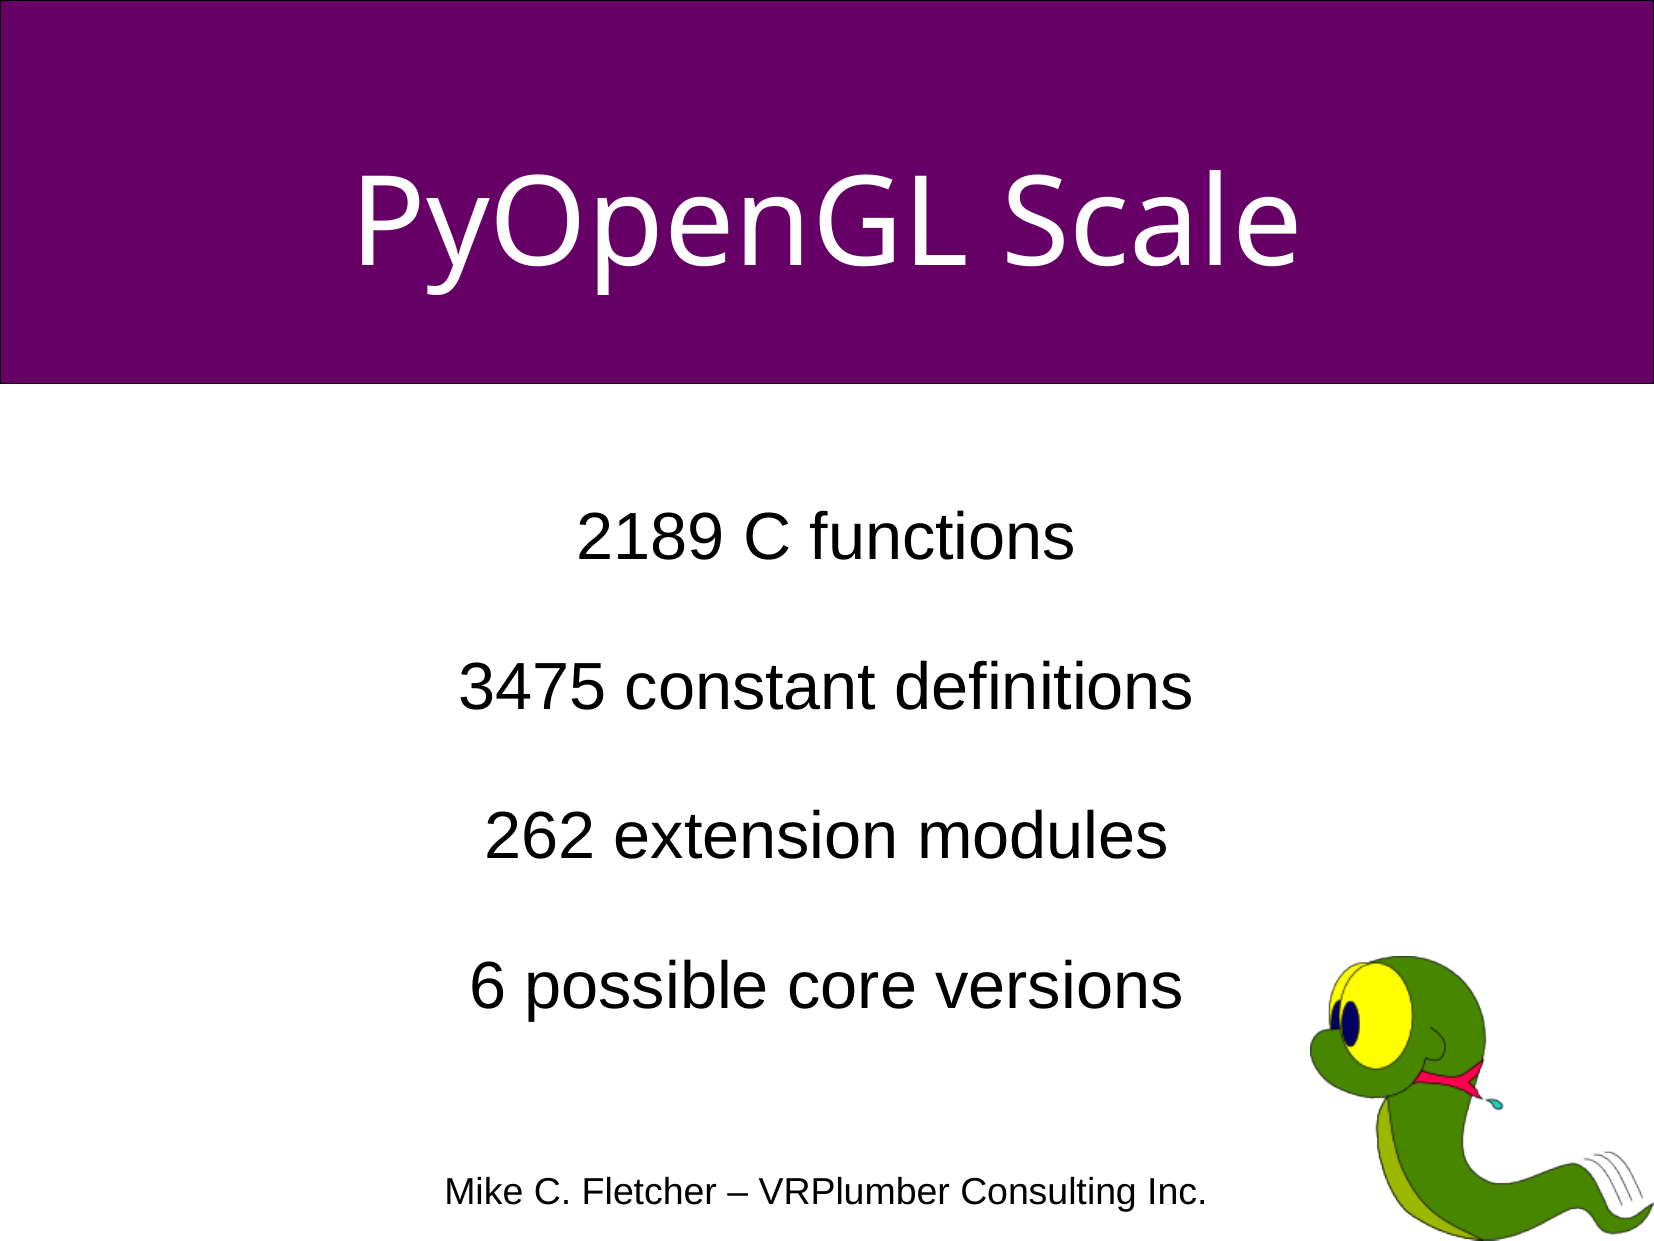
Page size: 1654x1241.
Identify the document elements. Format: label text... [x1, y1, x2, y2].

subtitle 2189 C functions 3475 constant definitions 262 extension modules 6 possible core versions [82, 420, 1571, 1102]
picture [1310, 956, 1654, 1241]
title PyOpenGL Scale [82, 56, 1571, 377]
